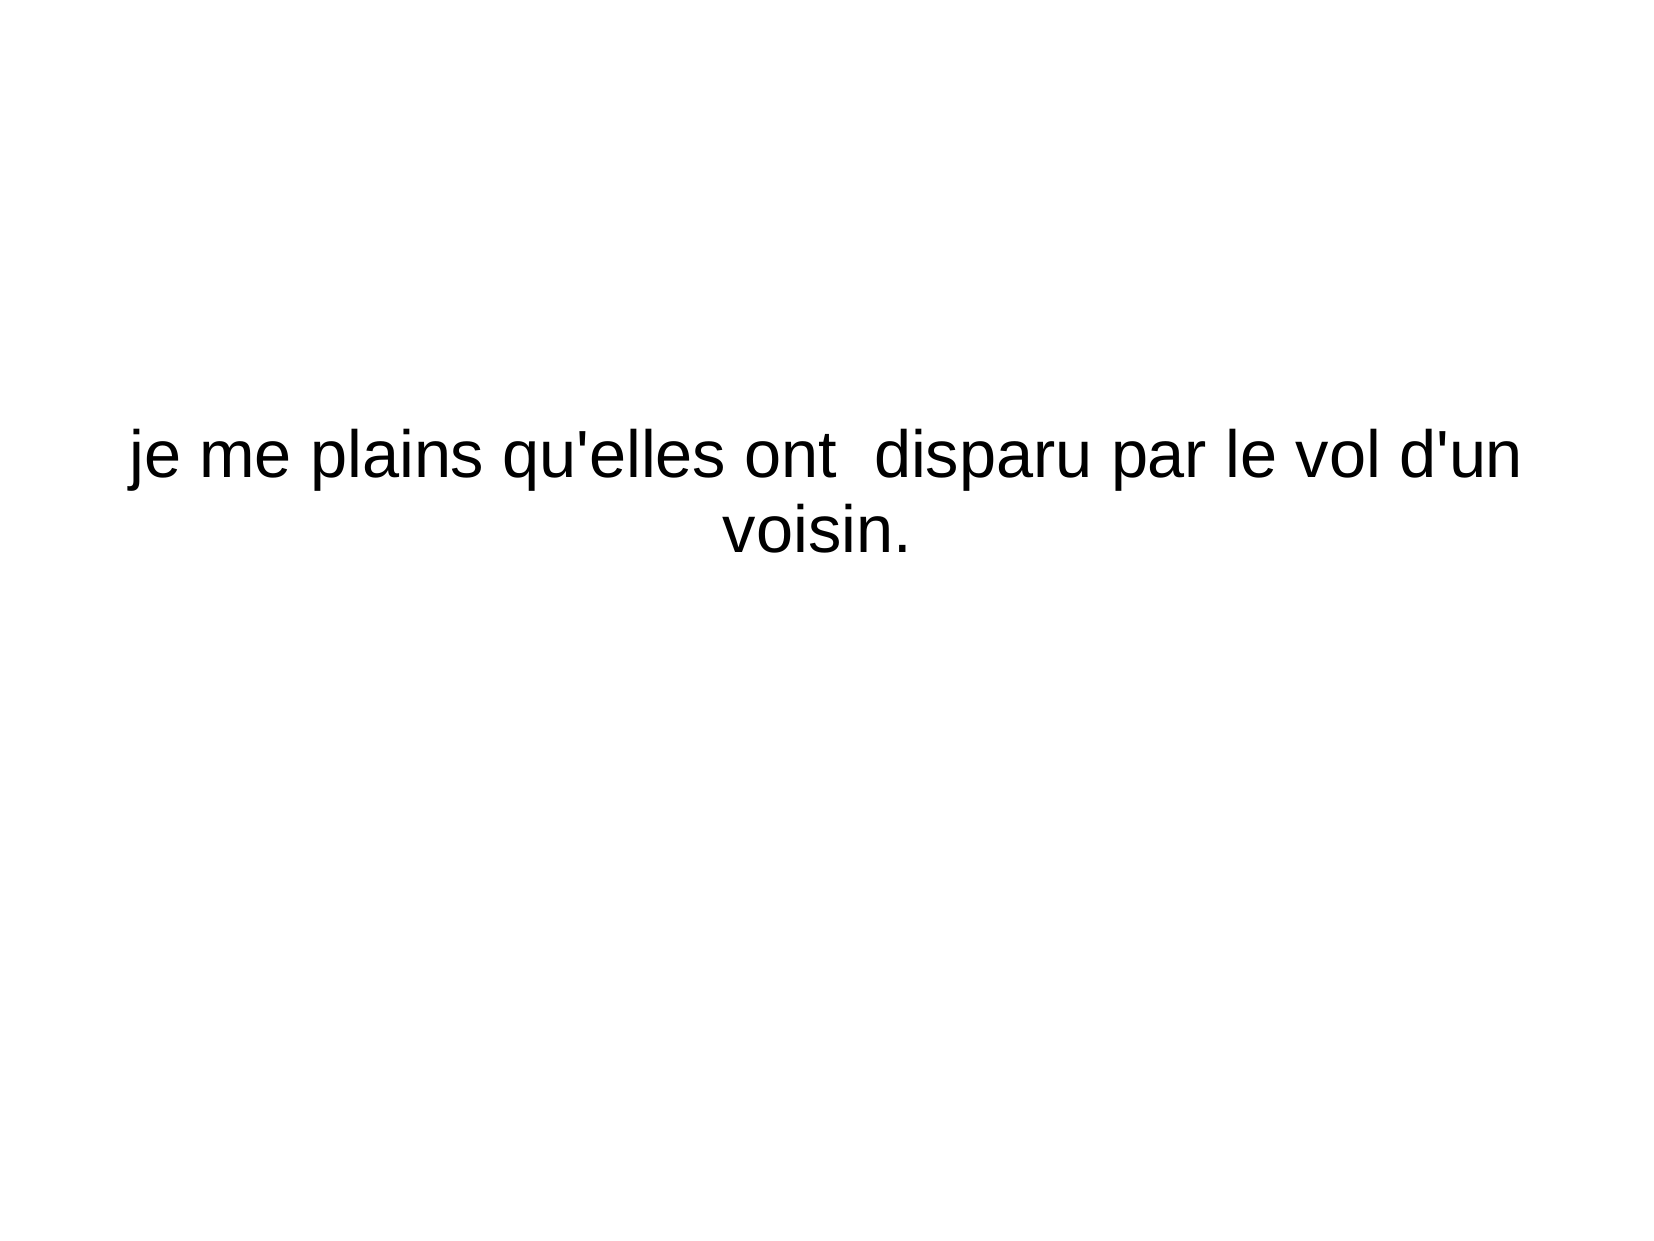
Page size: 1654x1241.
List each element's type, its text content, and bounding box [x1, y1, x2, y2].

subtitle je me plains qu'elles ont disparu par le vol d'un voisin. [82, 49, 1571, 1010]
